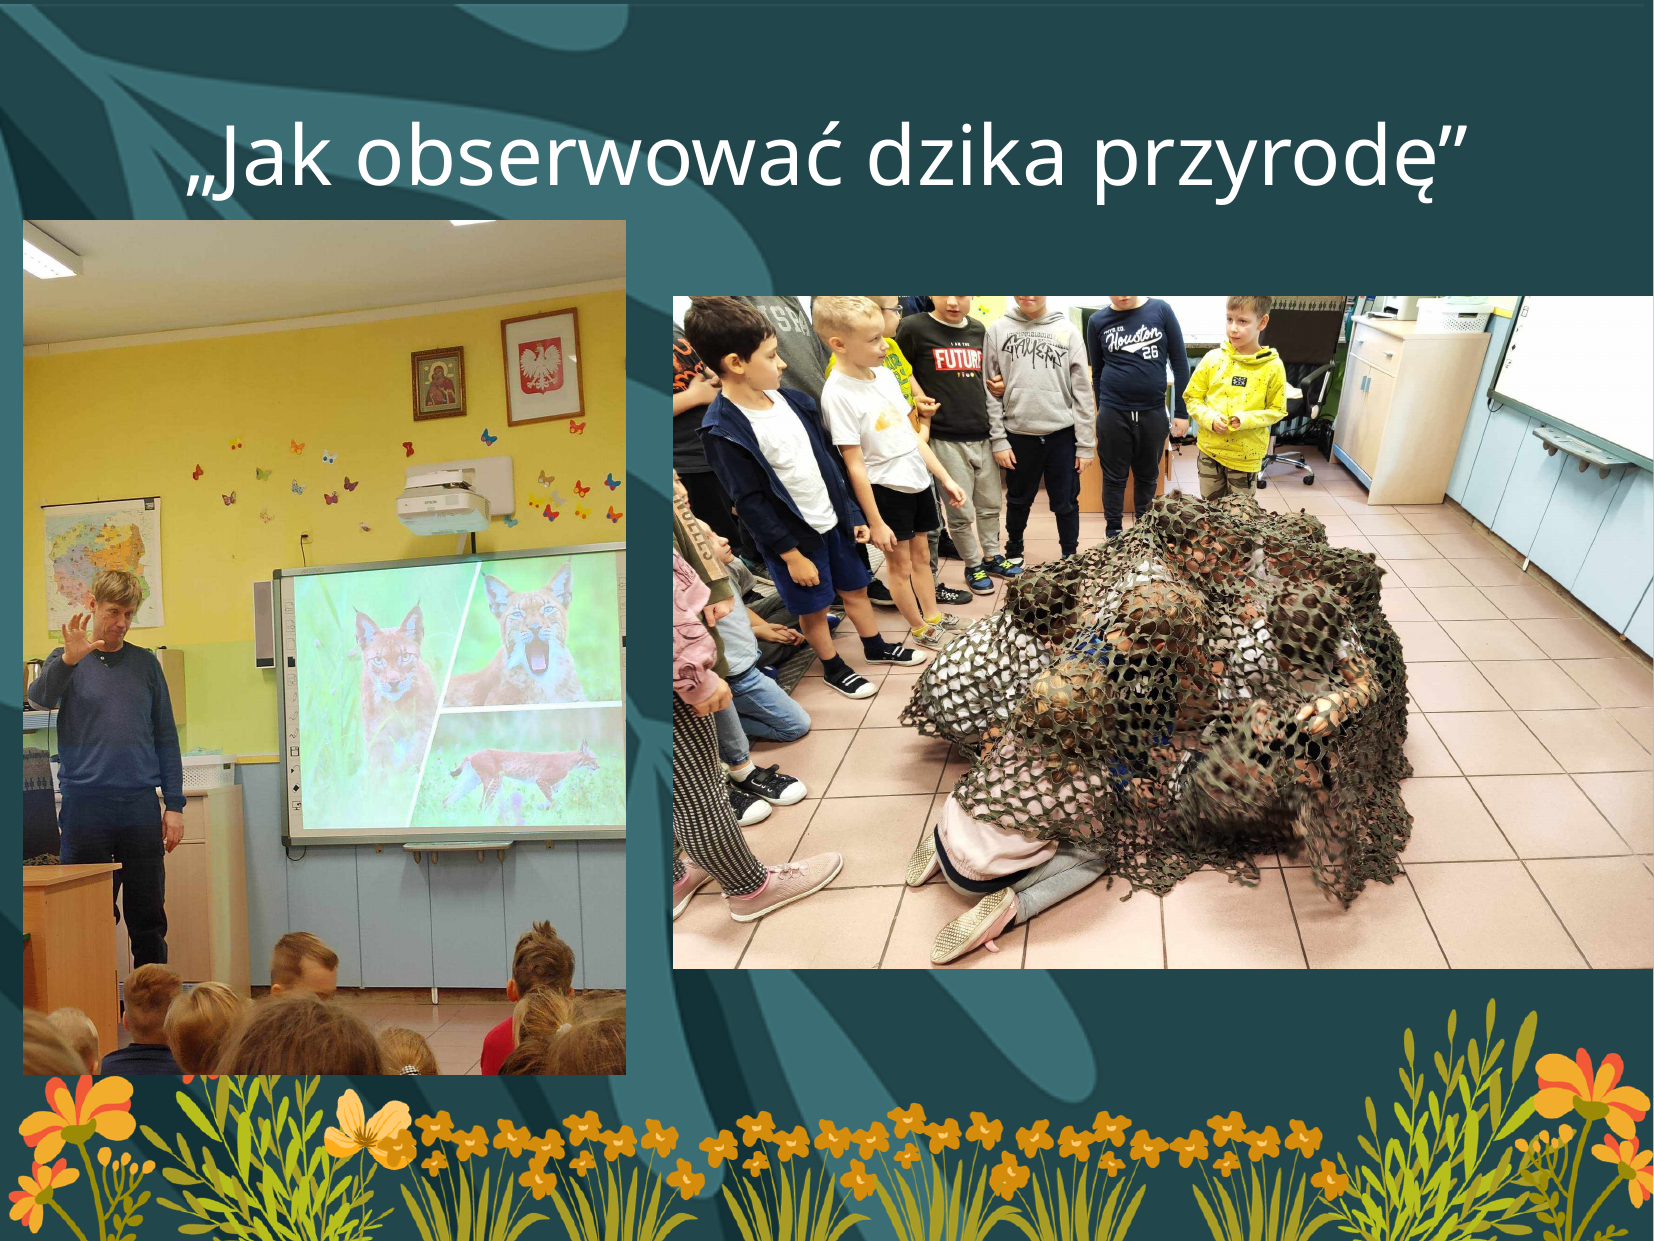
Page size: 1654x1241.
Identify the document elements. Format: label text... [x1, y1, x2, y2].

title „Jak obserwować dzika przyrodę” [82, 49, 1571, 257]
picture [0, 0, 1654, 1241]
